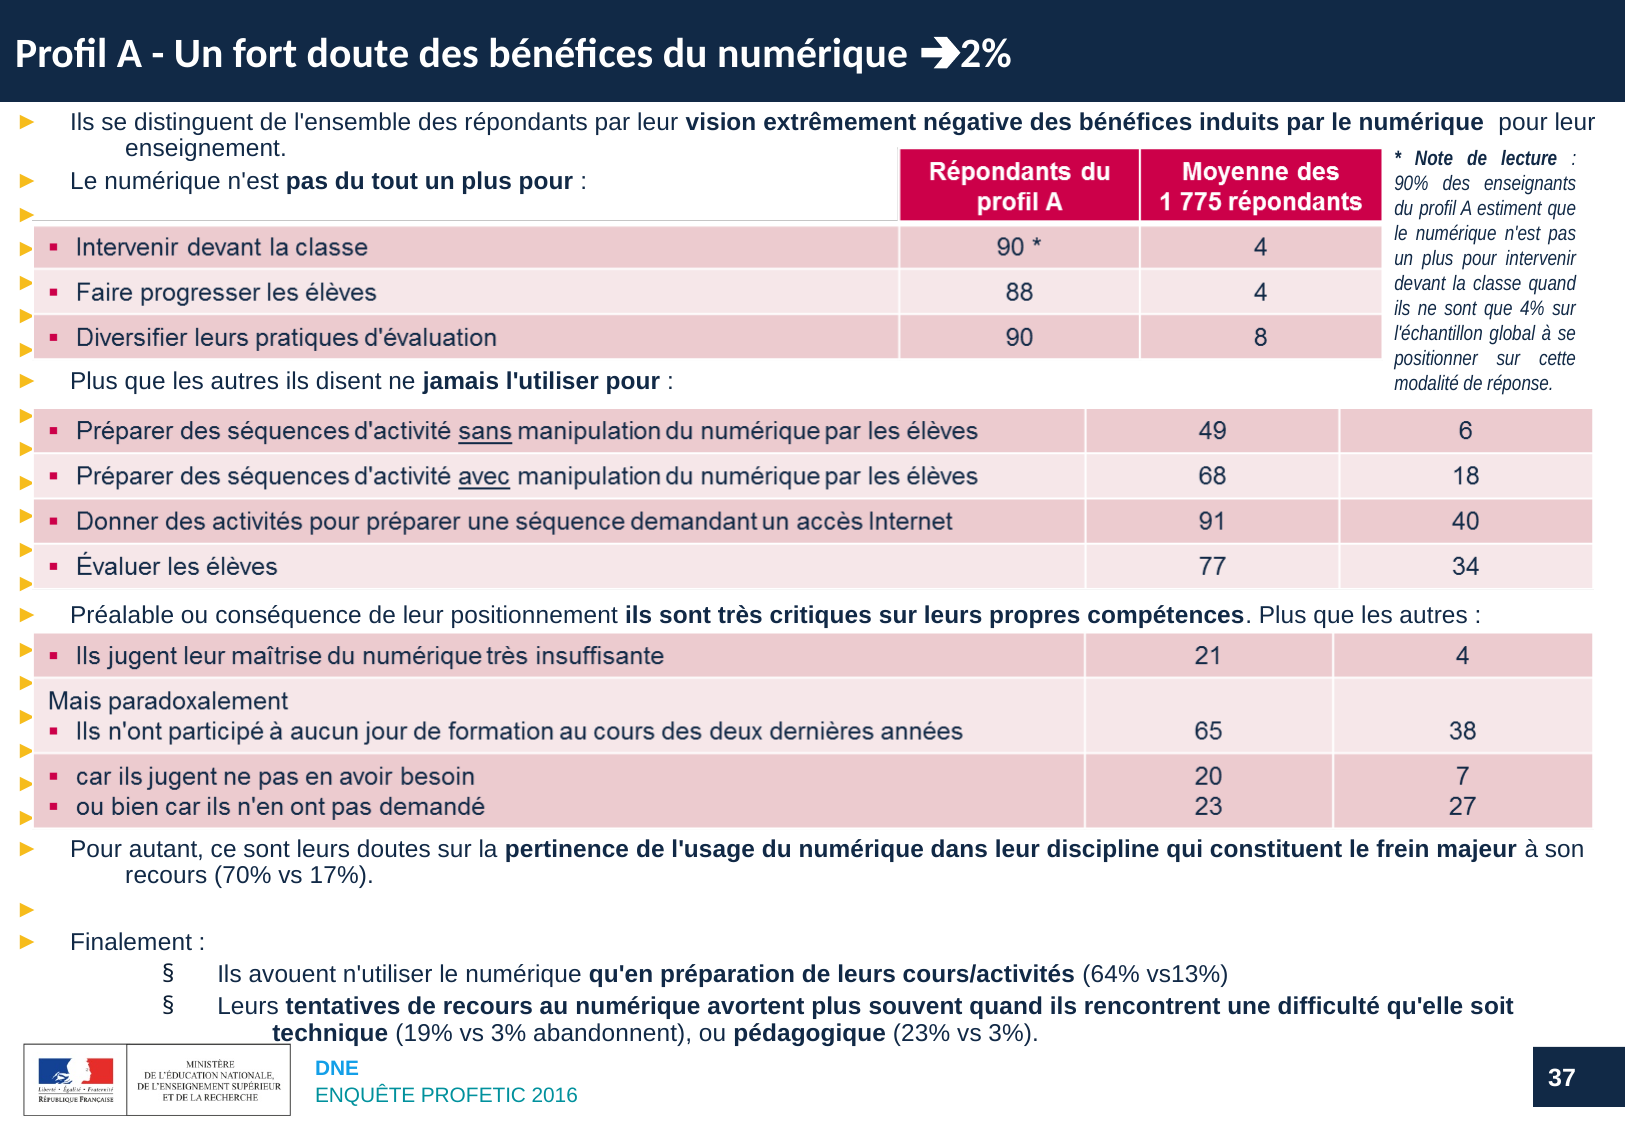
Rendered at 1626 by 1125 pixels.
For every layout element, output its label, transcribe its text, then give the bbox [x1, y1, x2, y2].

list Ils se distinguent de l'ensemble des répondants par leur vision extrêmement négative des bénéfices induits par le numérique pour leur enseignement. Le numérique n'est pas du tout un plus pour : Plus que les autres ils disent ne jamais l'utiliser pour : Préalable ou conséquence de leur positionnement ils sont très critiques sur leurs propres compétences. Plus que les autres : Pour autant, ce sont leurs doutes sur la pertinence de l'usage du numérique dans leur discipline qui constituent le frein majeur à son recours (70% vs 17%). Finalement : Ils avouent n'utiliser le numérique qu'en préparation de leurs cours/activités (64% vs13%) Leurs tentatives de recours au numérique avortent plus souvent quand ils rencontrent une difficulté qu'elle soit technique (19% vs 3% abandonnent), ou pédagogique (23% vs 3%). [0, 102, 1625, 1059]
picture [32, 147, 1379, 366]
text_box * Note de lecture : 90% des enseignants du profil A estiment que le numérique n'est pas un plus pour intervenir devant la classe quand ils ne sont que 4% sur l'échantillon global à se positionner sur cette modalité de réponse. [1379, 137, 1593, 405]
picture [32, 632, 1594, 835]
text_box 37 [1533, 1046, 1625, 1107]
picture [32, 408, 1594, 596]
title Profil A - Un fort doute des bénéfices du numérique 2% [0, 0, 1625, 102]
